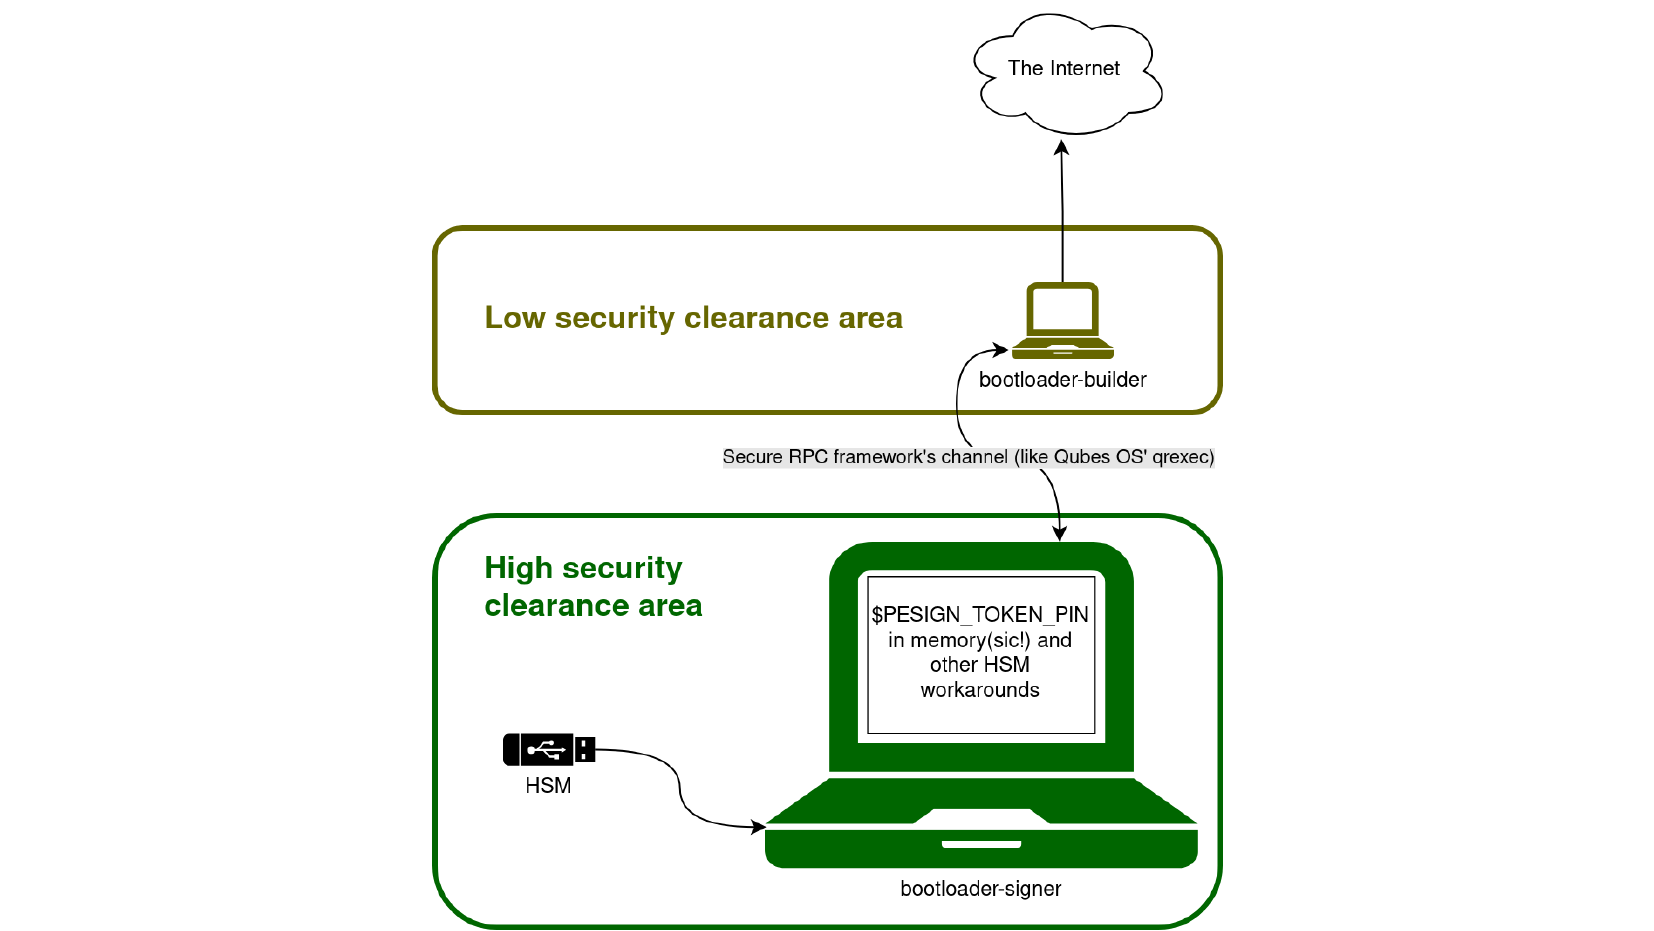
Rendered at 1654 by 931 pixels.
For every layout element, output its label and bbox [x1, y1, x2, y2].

picture [432, 0, 1224, 931]
